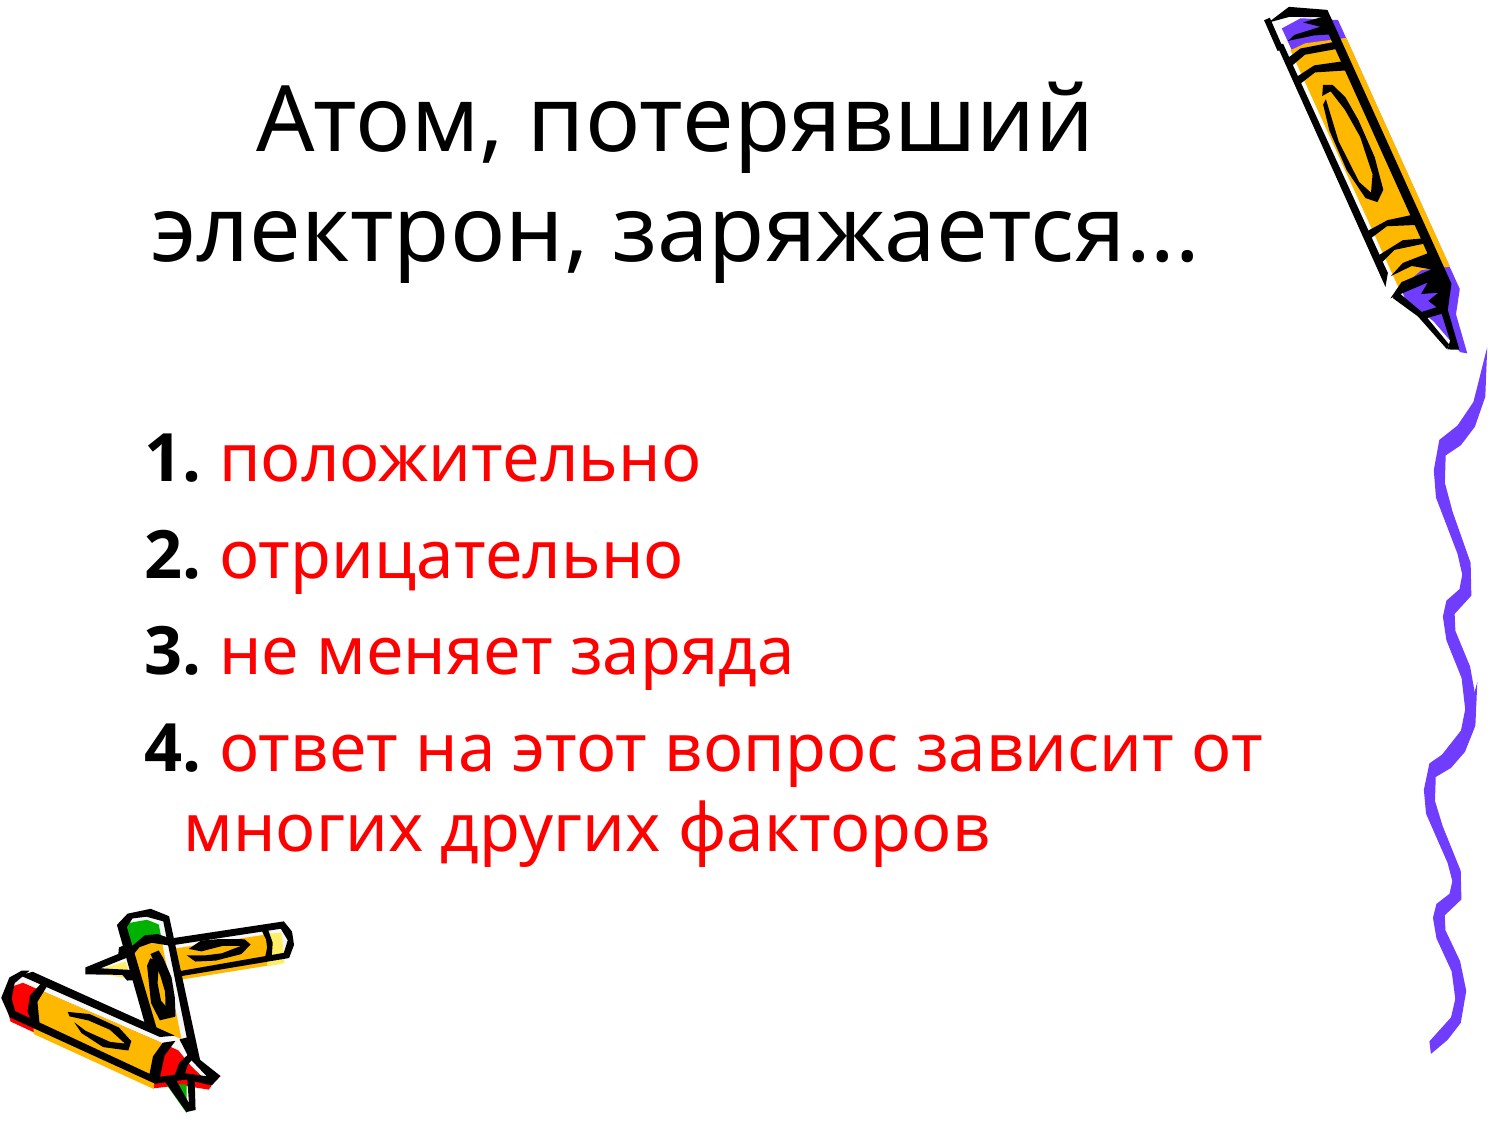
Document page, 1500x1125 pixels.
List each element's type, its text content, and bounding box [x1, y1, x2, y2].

list 1. положительно 2. отрицательно 3. не меняет заряда 4. ответ на этот вопрос зависит от многих других факторов [112, 299, 1375, 1000]
title Атом, потерявший электрон, заряжается... [112, 24, 1240, 288]
